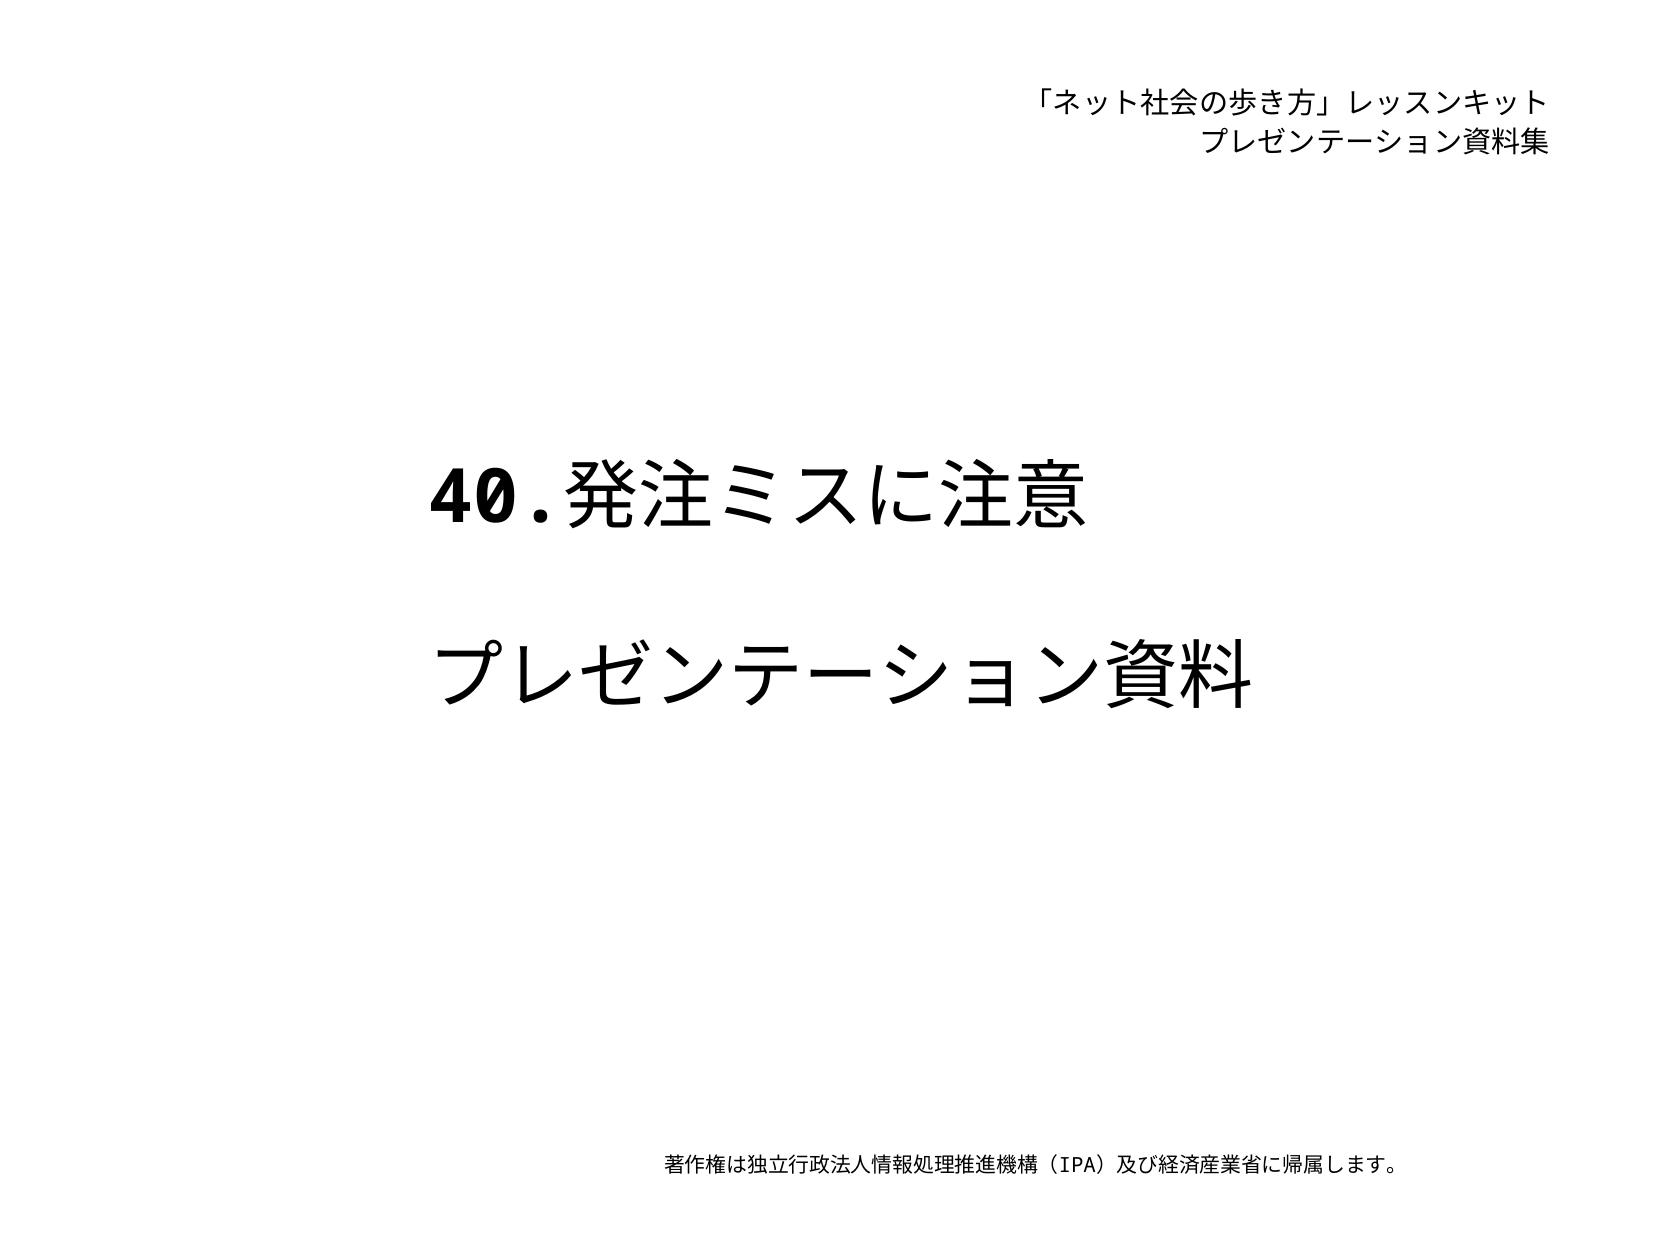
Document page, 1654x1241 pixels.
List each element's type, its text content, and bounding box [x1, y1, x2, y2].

text_box 40.発注ミスに注意 プレゼンテーション資料 [413, 442, 1447, 729]
text_box 「ネット社会の歩き方」レッスンキット プレゼンテーション資料集 [1003, 74, 1566, 169]
text_box 著作権は独立行政法人情報処理推進機構（IPA）及び経済産業省に帰属します。 [649, 1145, 1536, 1186]
